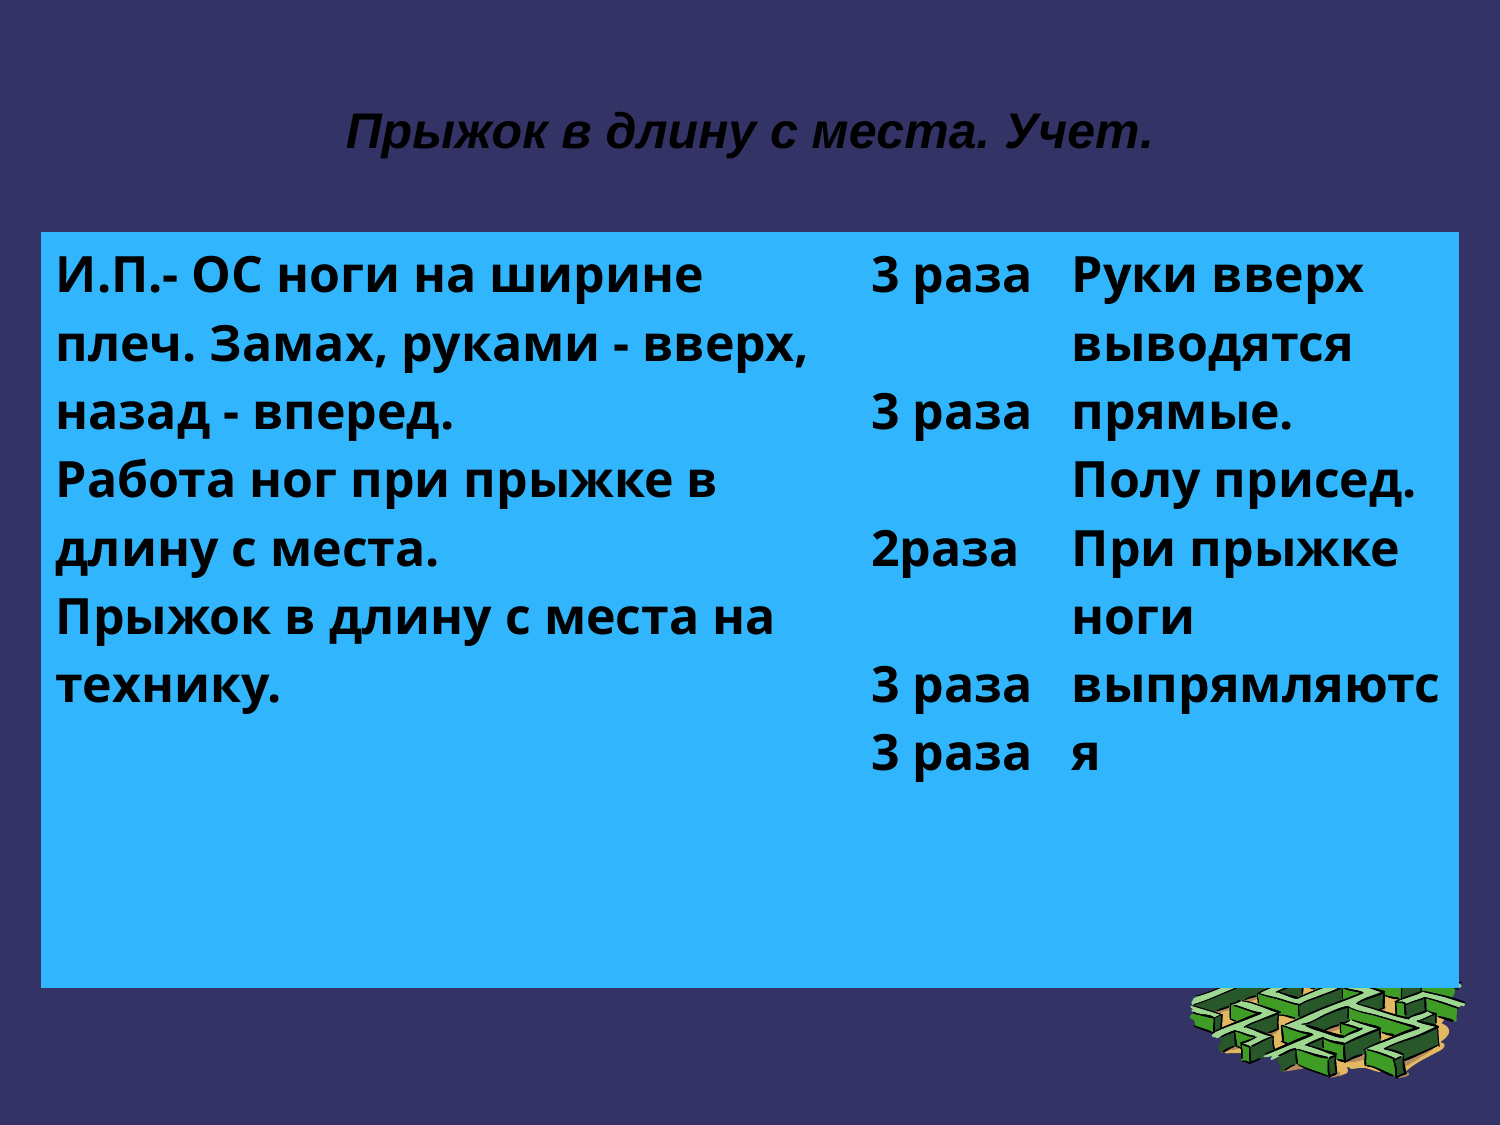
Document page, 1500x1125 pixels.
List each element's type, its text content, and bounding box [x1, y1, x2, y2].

table_header И.П.- ОС ноги на ширине плеч. Замах, руками - вверх, назад - вперед. Работа ног при прыжке в длину с места. Прыжок в длину с места на технику. [41, 232, 856, 988]
table_header Руки вверх выводятся прямые. Полу присед. При прыжке ноги выпрямляются [1057, 232, 1459, 988]
title Прыжок в длину с места. Учет. [75, 50, 1426, 232]
table_header 3 раза 3 раза 2раза 3 раза 3 раза [856, 232, 1057, 988]
